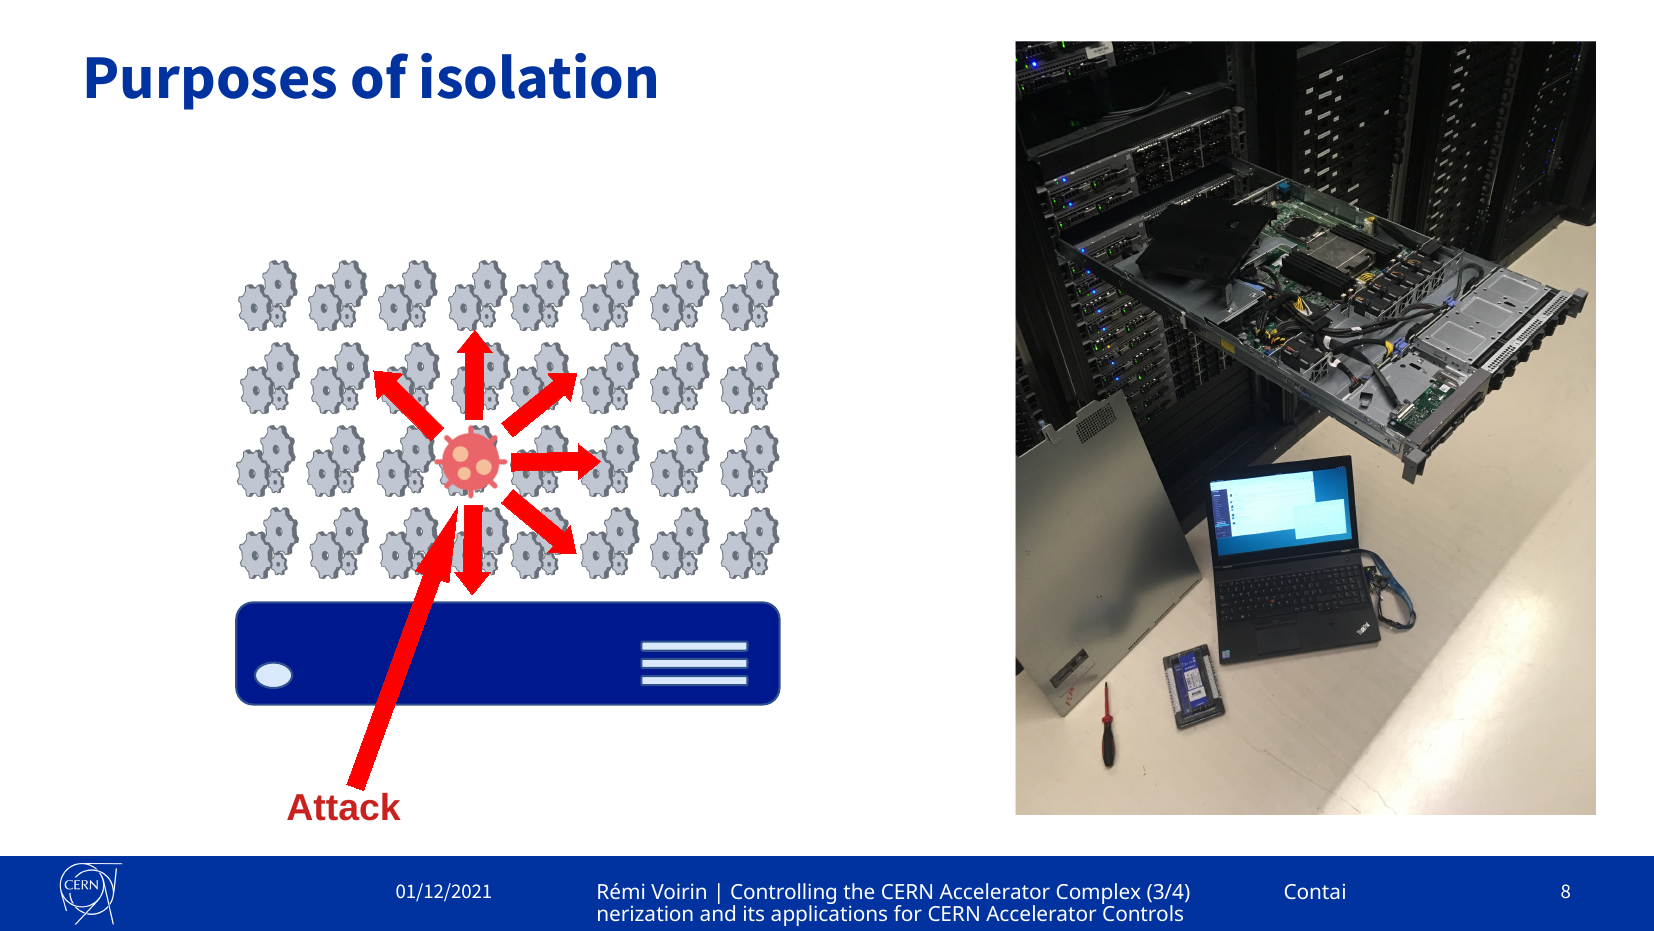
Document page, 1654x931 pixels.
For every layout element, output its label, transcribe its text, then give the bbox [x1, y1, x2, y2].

title Purposes of isolation [82, 37, 1571, 193]
picture [236, 420, 780, 504]
picture [238, 260, 508, 331]
text_box [454, 505, 491, 595]
text_box Attack [271, 779, 426, 837]
picture [1015, 41, 1596, 815]
picture [239, 507, 456, 579]
text_box [501, 489, 577, 554]
text_box [501, 373, 577, 437]
text_box [236, 506, 780, 779]
text_box [457, 330, 493, 420]
picture [482, 507, 780, 579]
picture [510, 260, 780, 331]
text_box [511, 443, 601, 480]
picture [240, 342, 465, 414]
picture [450, 507, 464, 579]
picture [483, 342, 780, 414]
text_box [373, 370, 444, 441]
picture [56, 859, 127, 928]
